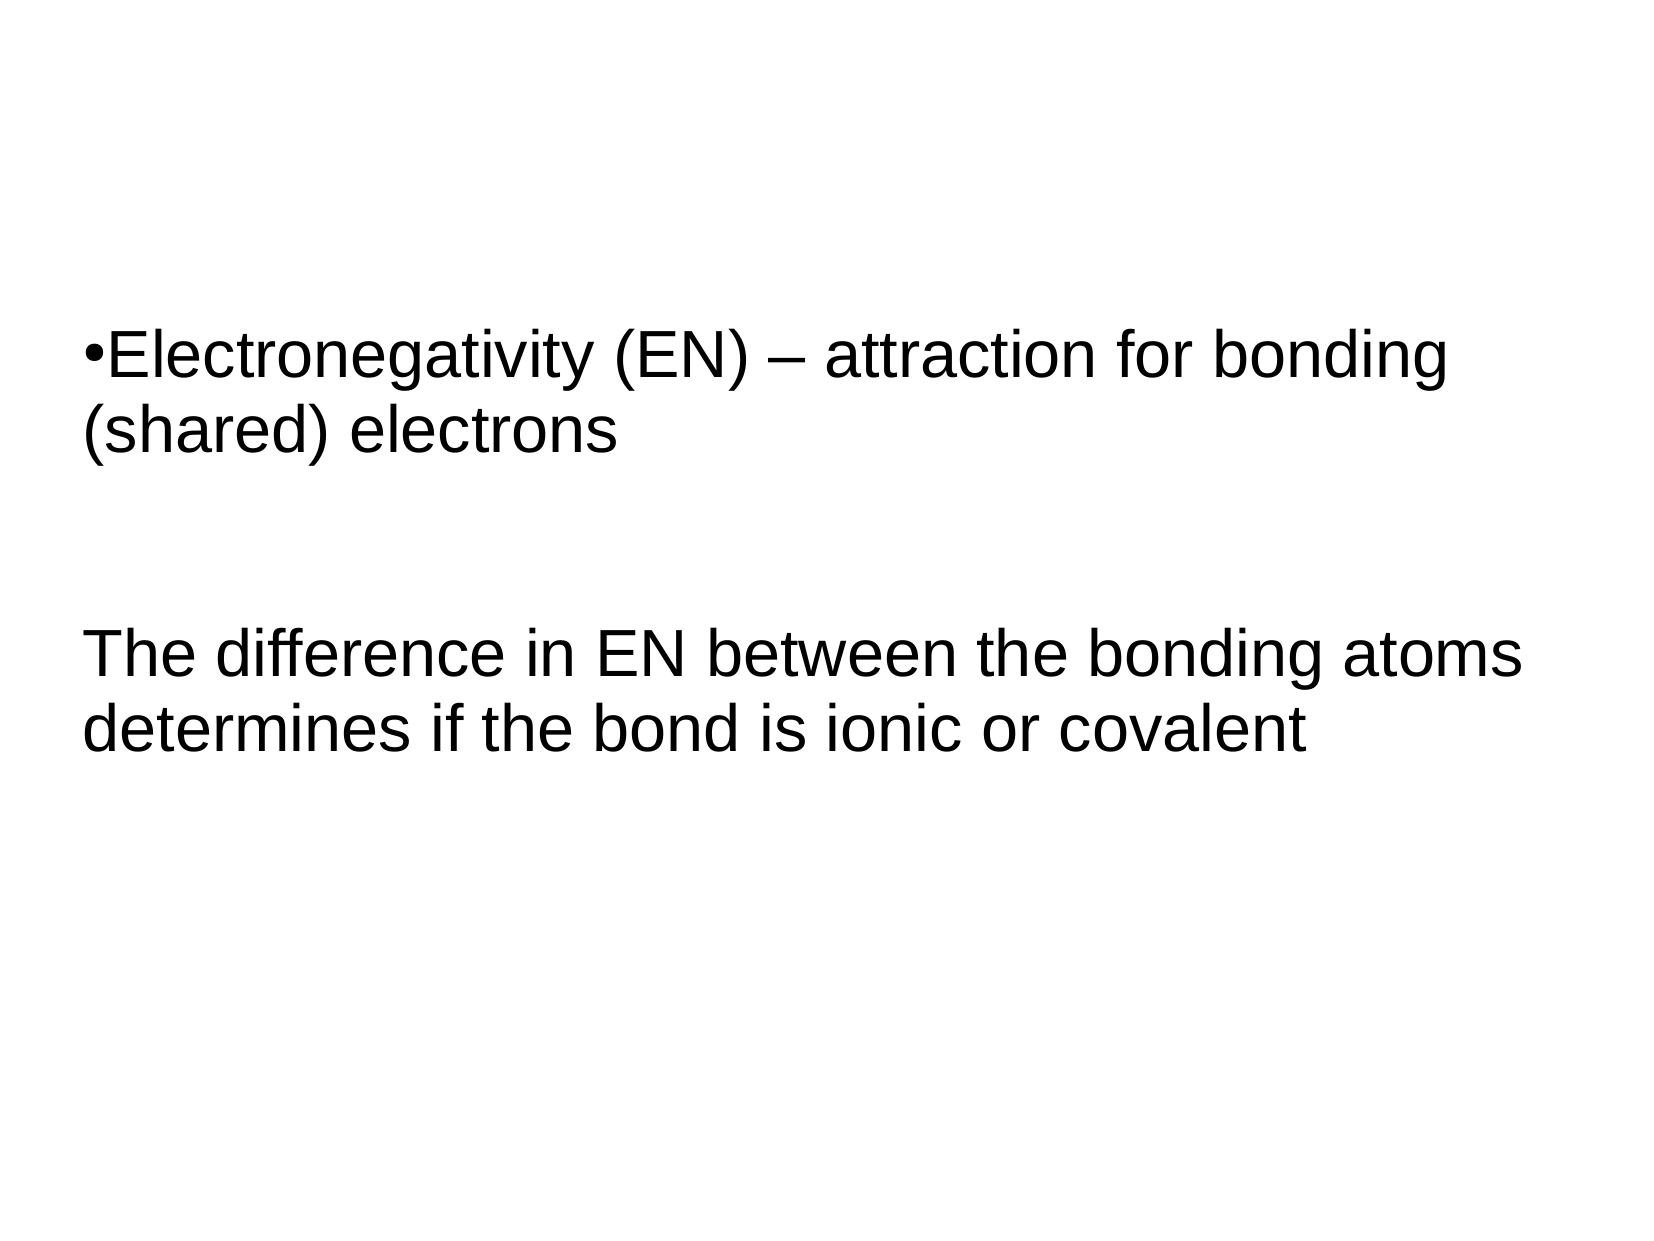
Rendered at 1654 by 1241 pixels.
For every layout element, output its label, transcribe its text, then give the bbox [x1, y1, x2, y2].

subtitle Electronegativity (EN) – attraction for bonding (shared) electrons The difference in EN between the bonding atoms determines if the bond is ionic or covalent [82, 49, 1571, 1109]
